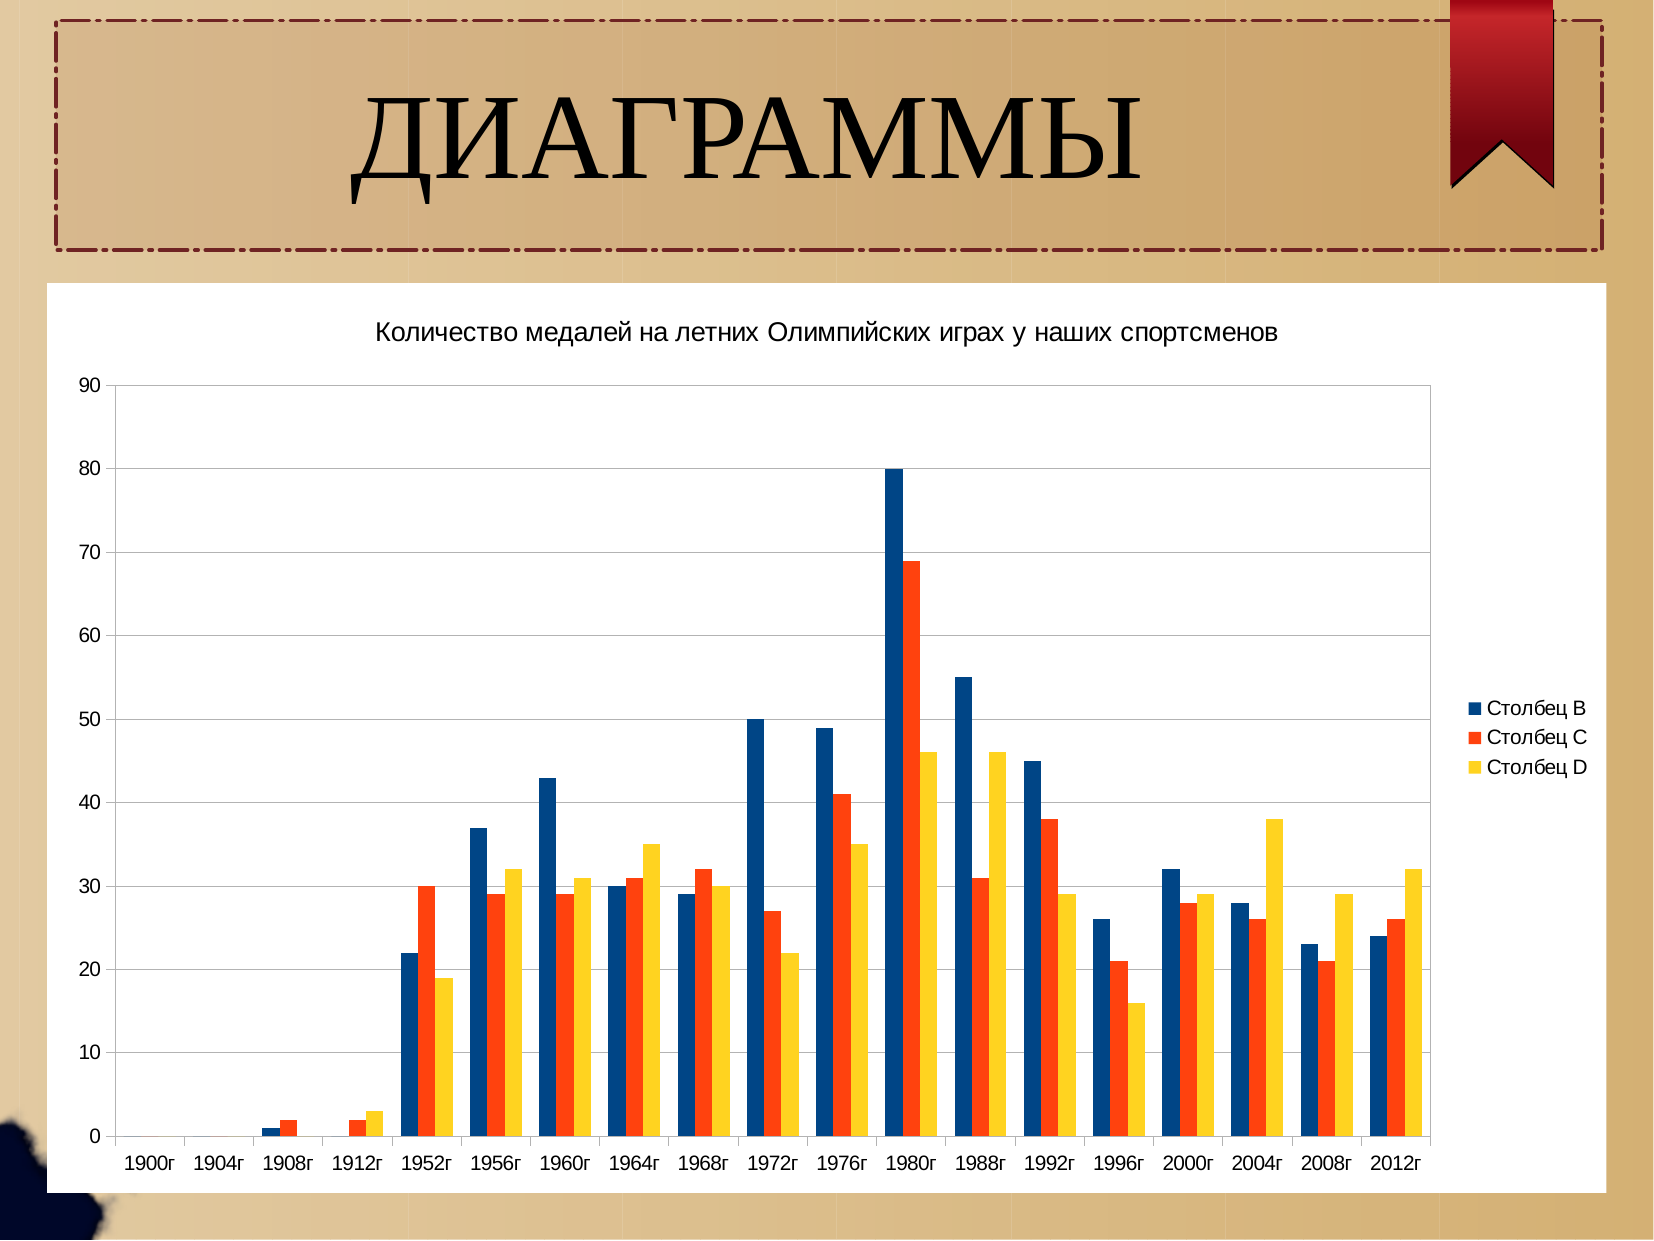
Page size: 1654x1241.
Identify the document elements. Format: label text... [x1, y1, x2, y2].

title ДИАГРАММЫ [82, 47, 1412, 229]
chart [47, 283, 1607, 1193]
